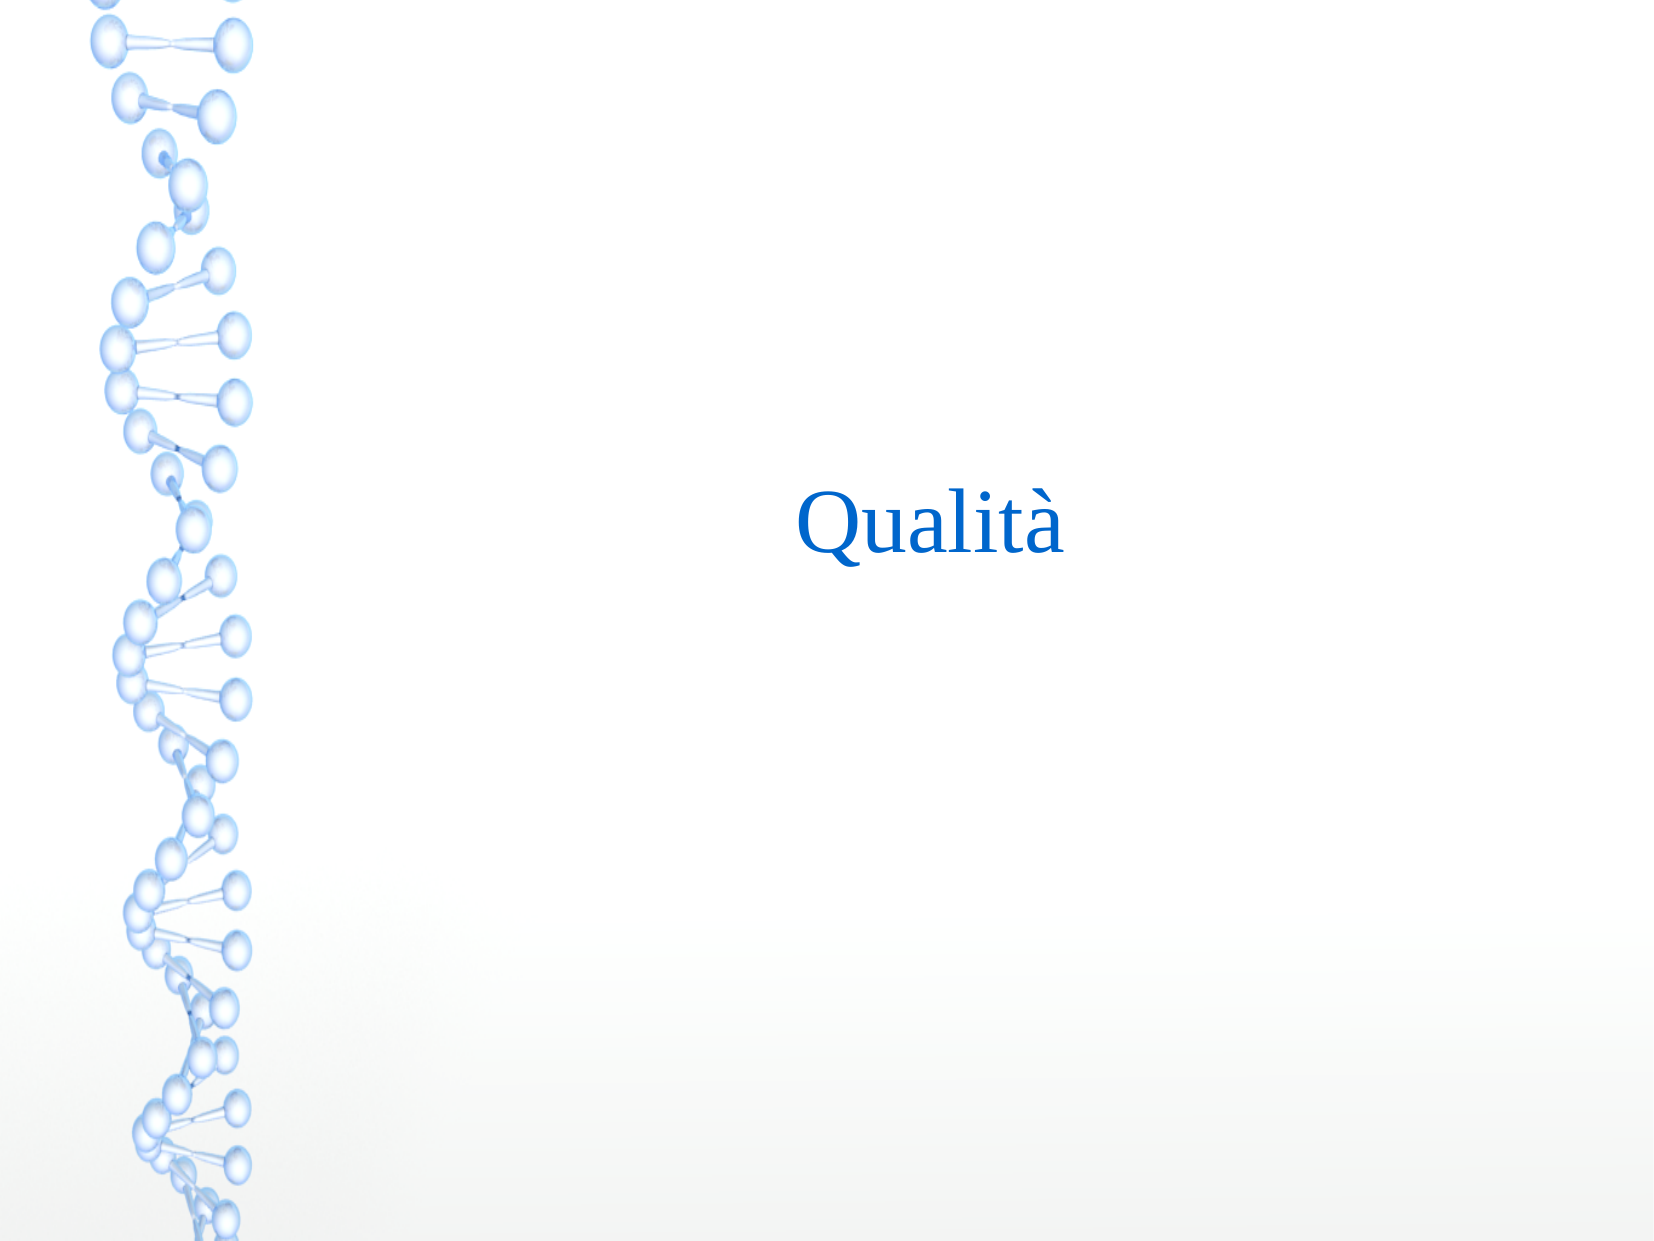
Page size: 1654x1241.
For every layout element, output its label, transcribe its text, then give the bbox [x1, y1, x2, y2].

picture [0, 0, 1654, 1241]
subtitle Qualità [265, 47, 1595, 997]
